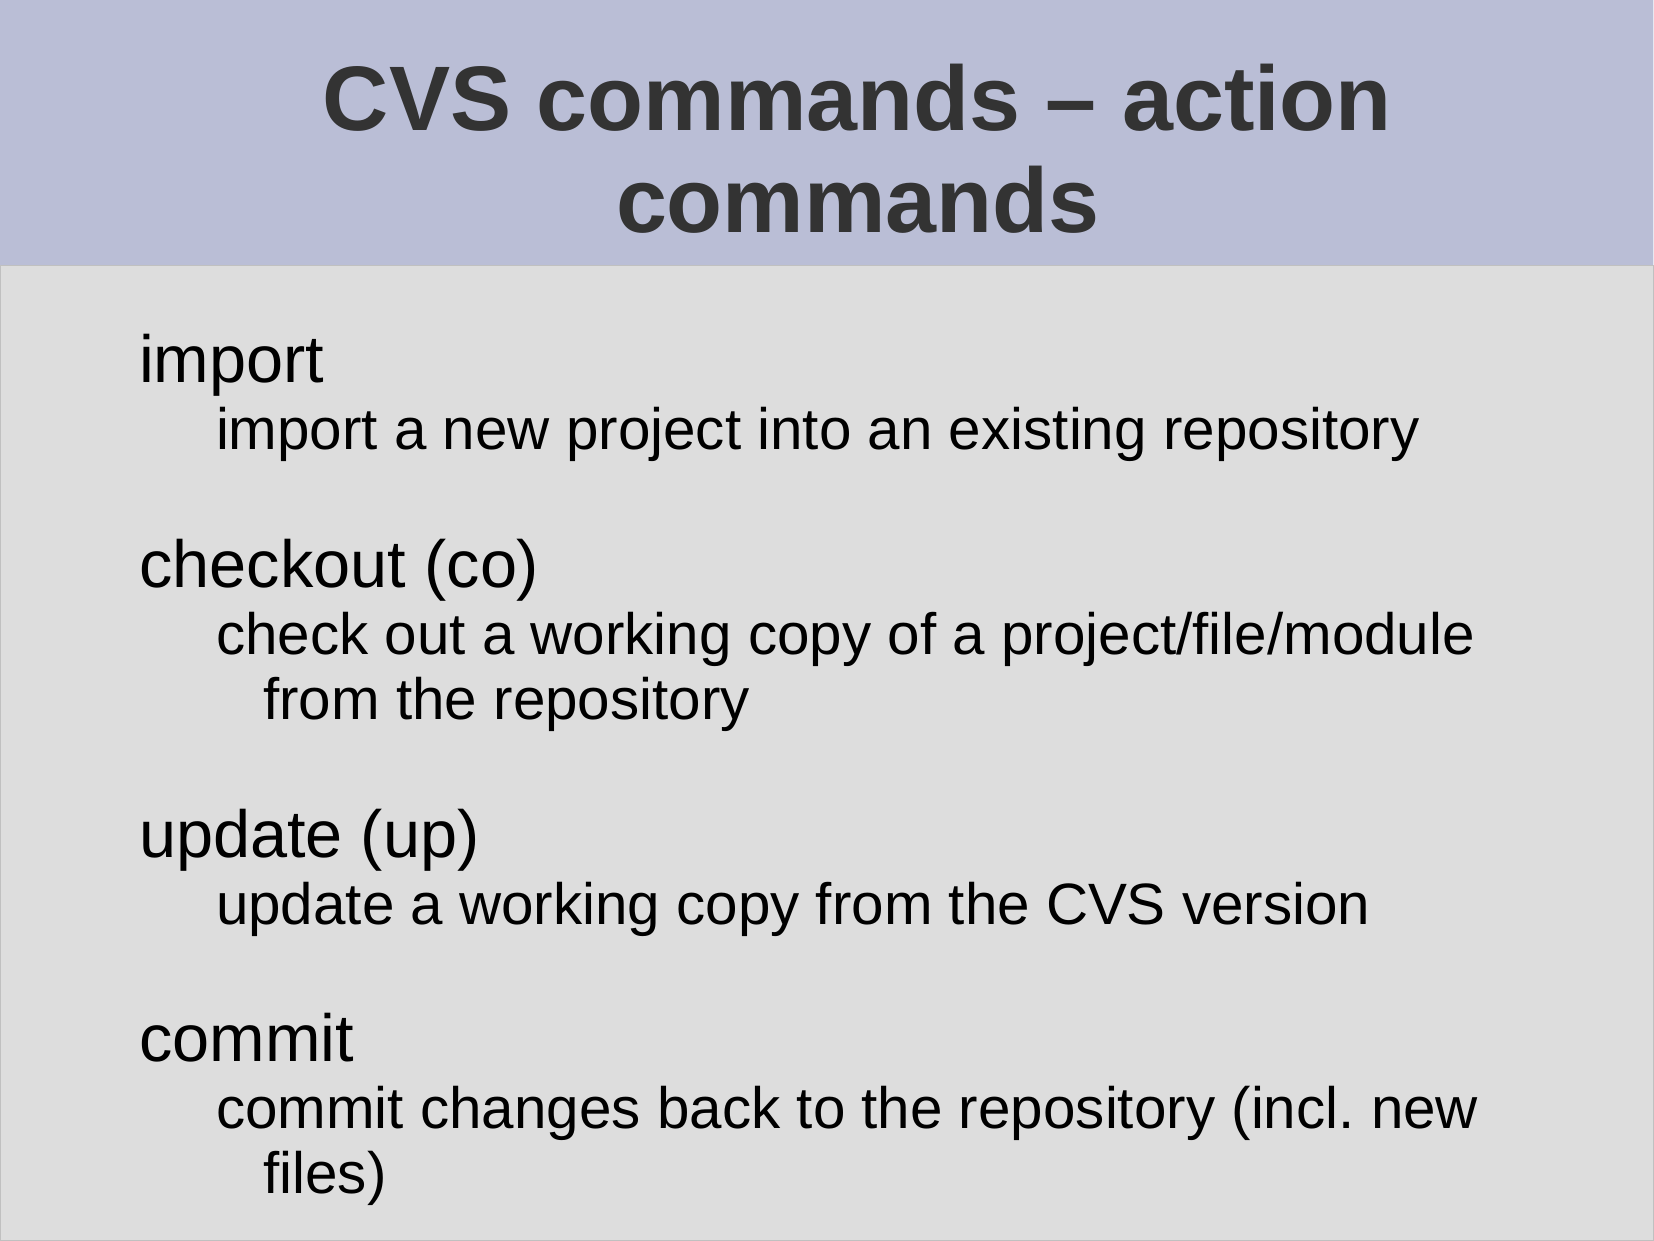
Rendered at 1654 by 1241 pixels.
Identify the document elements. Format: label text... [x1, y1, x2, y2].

list import import a new project into an existing repository checkout (co) check out a working copy of a project/file/module from the repository update (up) update a working copy from the CVS version commit commit changes back to the repository (incl. new files) [121, 322, 1561, 1233]
title CVS commands – action commands [121, 44, 1595, 256]
